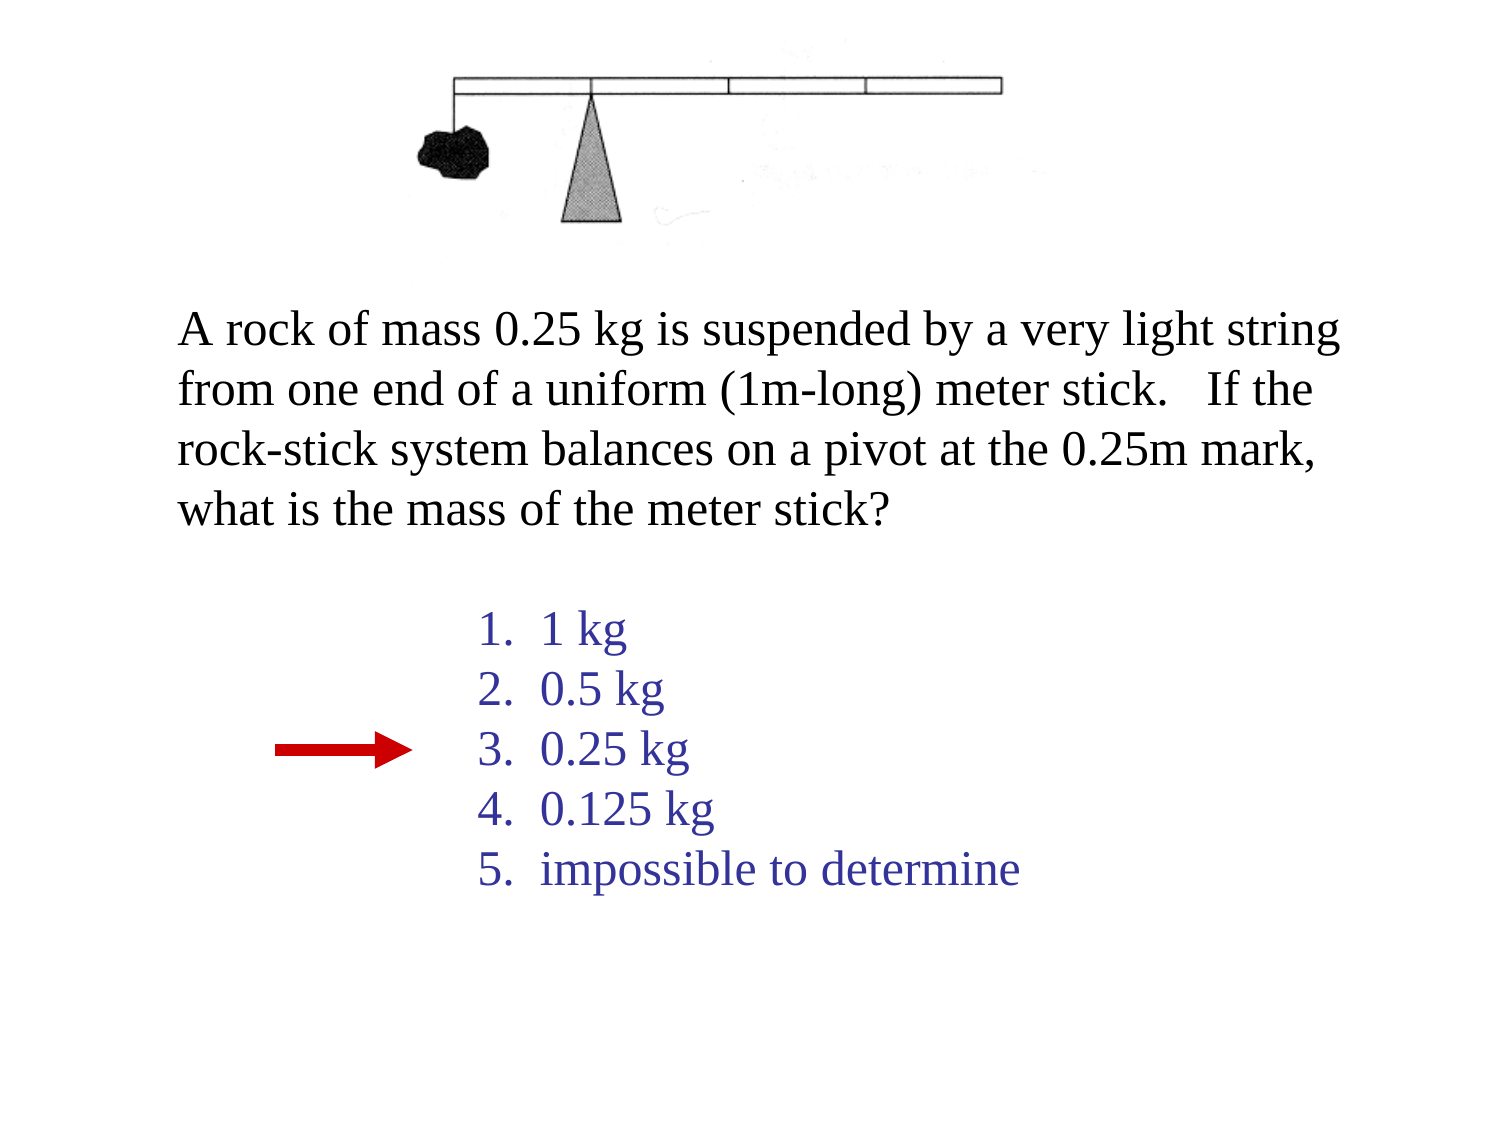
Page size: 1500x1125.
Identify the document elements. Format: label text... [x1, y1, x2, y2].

picture [375, 37, 1073, 287]
text_box A rock of mass 0.25 kg is suspended by a very light string from one end of a uniform (1m-long) meter stick. If the rock-stick system balances on a pivot at the 0.25m mark, what is the mass of the meter stick? 1. 1 kg 2. 0.5 kg 3. 0.25 kg 4. 0.125 kg 5. impossible to determine [162, 287, 1403, 903]
